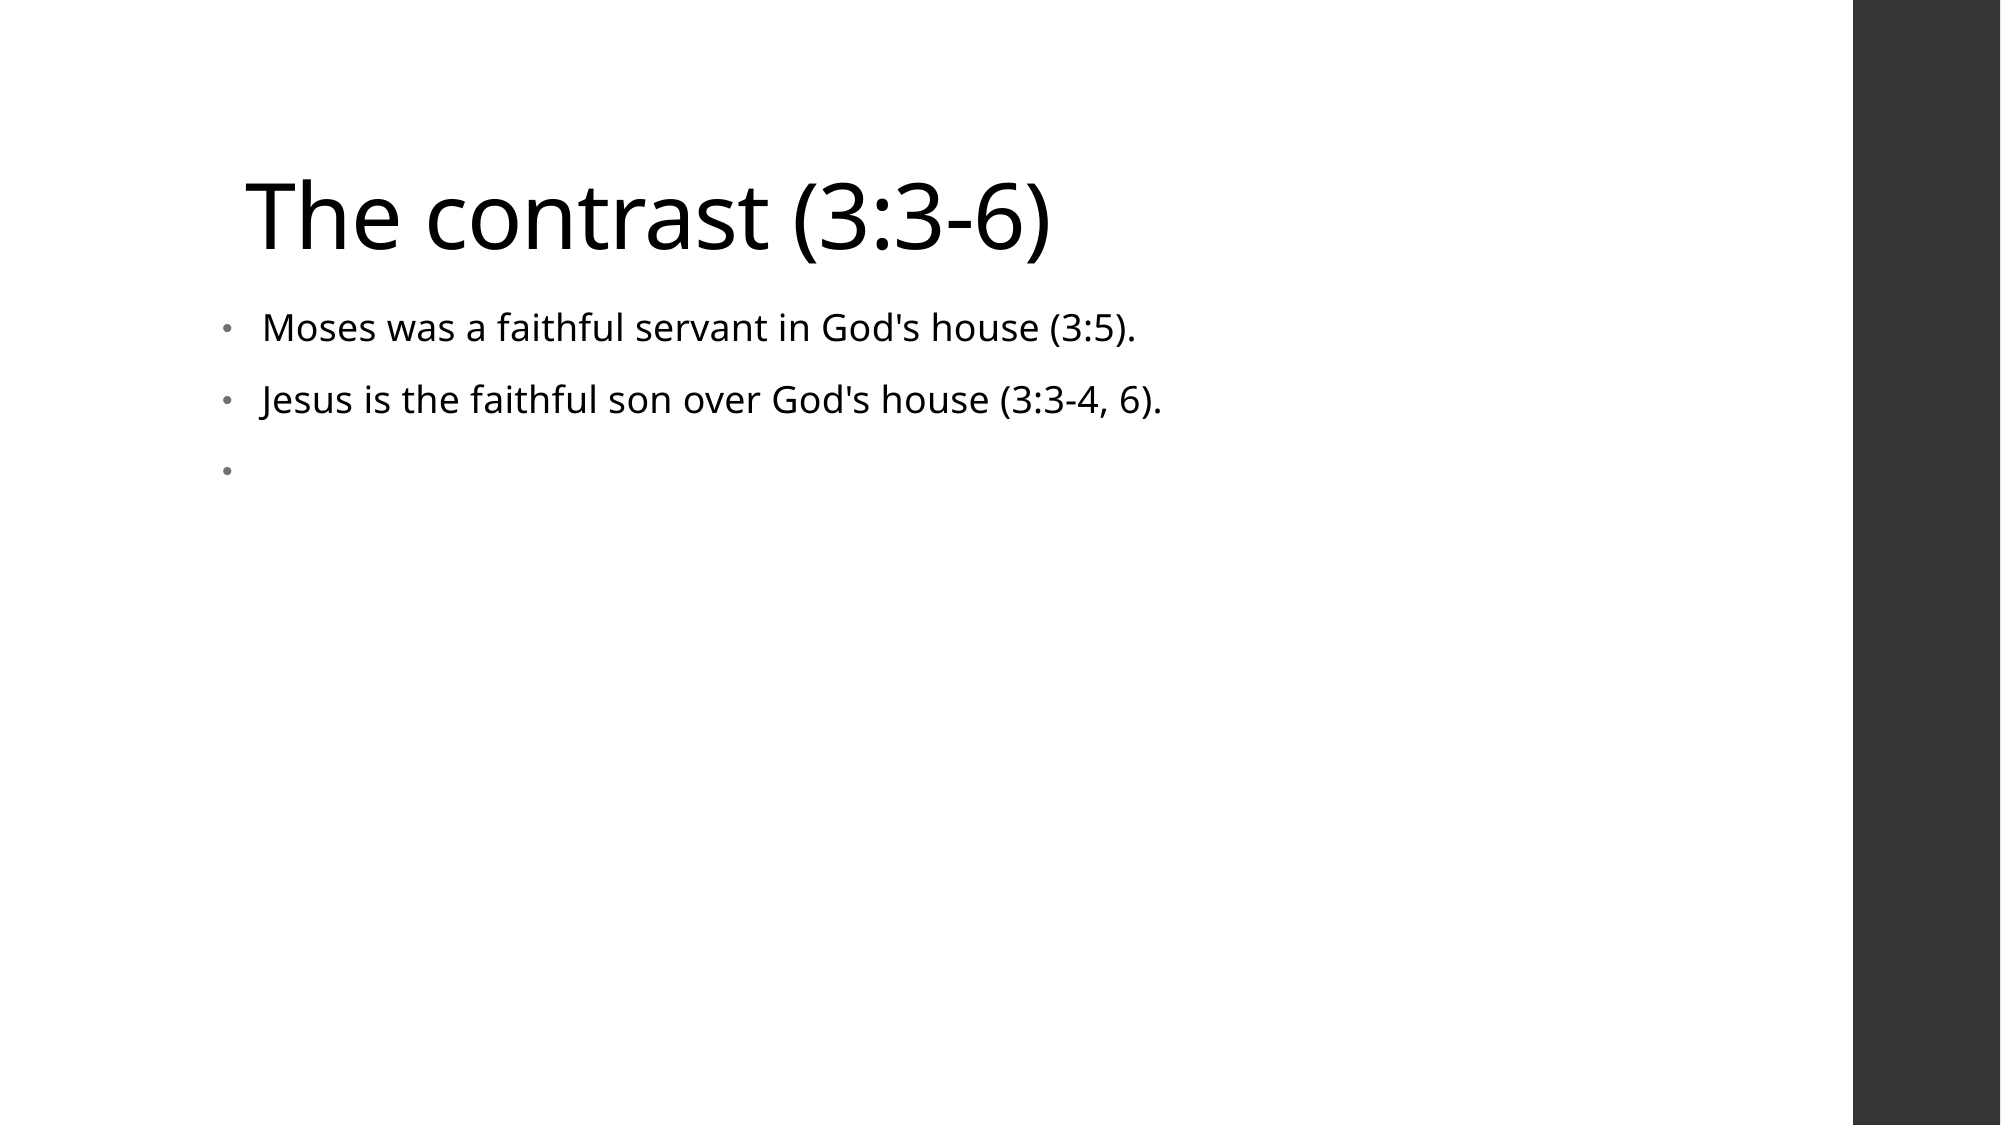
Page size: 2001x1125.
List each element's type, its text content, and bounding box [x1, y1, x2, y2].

title The contrast (3:3-6) [206, 60, 1797, 278]
list Moses was a faithful servant in God's house (3:5). Jesus is the faithful son over God's house (3:3-4, 6). [206, 299, 1617, 1014]
